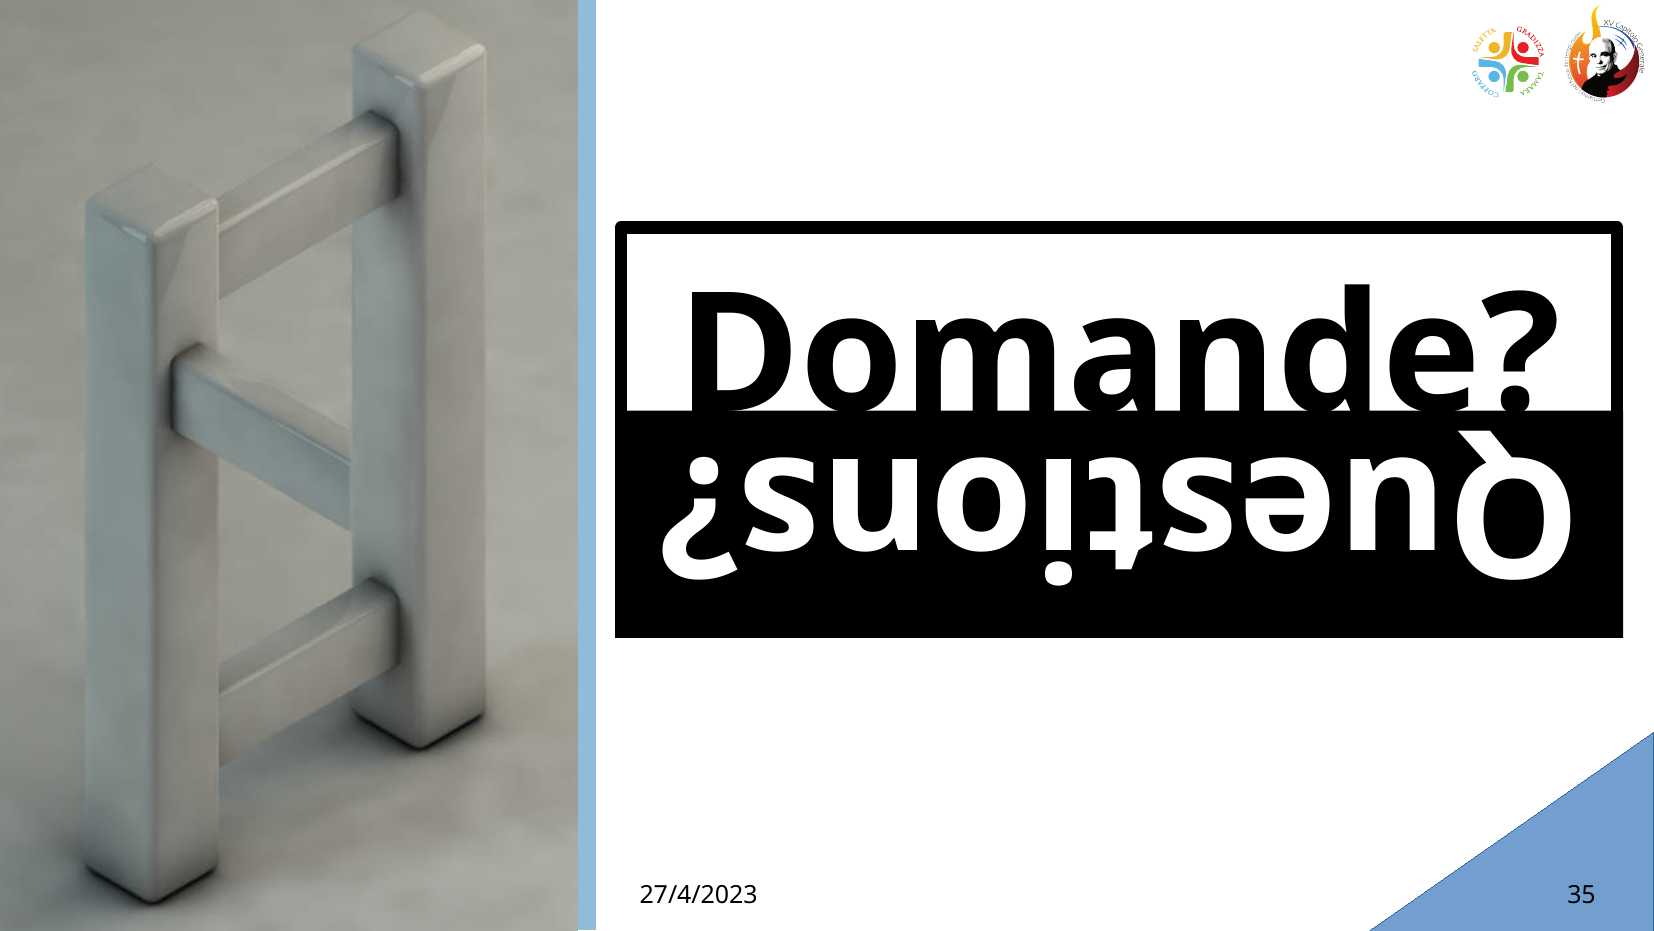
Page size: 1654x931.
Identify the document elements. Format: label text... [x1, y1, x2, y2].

title Questions? [615, 422, 1624, 626]
picture [1563, 4, 1646, 103]
picture [0, 0, 578, 931]
title Domande? [621, 236, 1618, 410]
